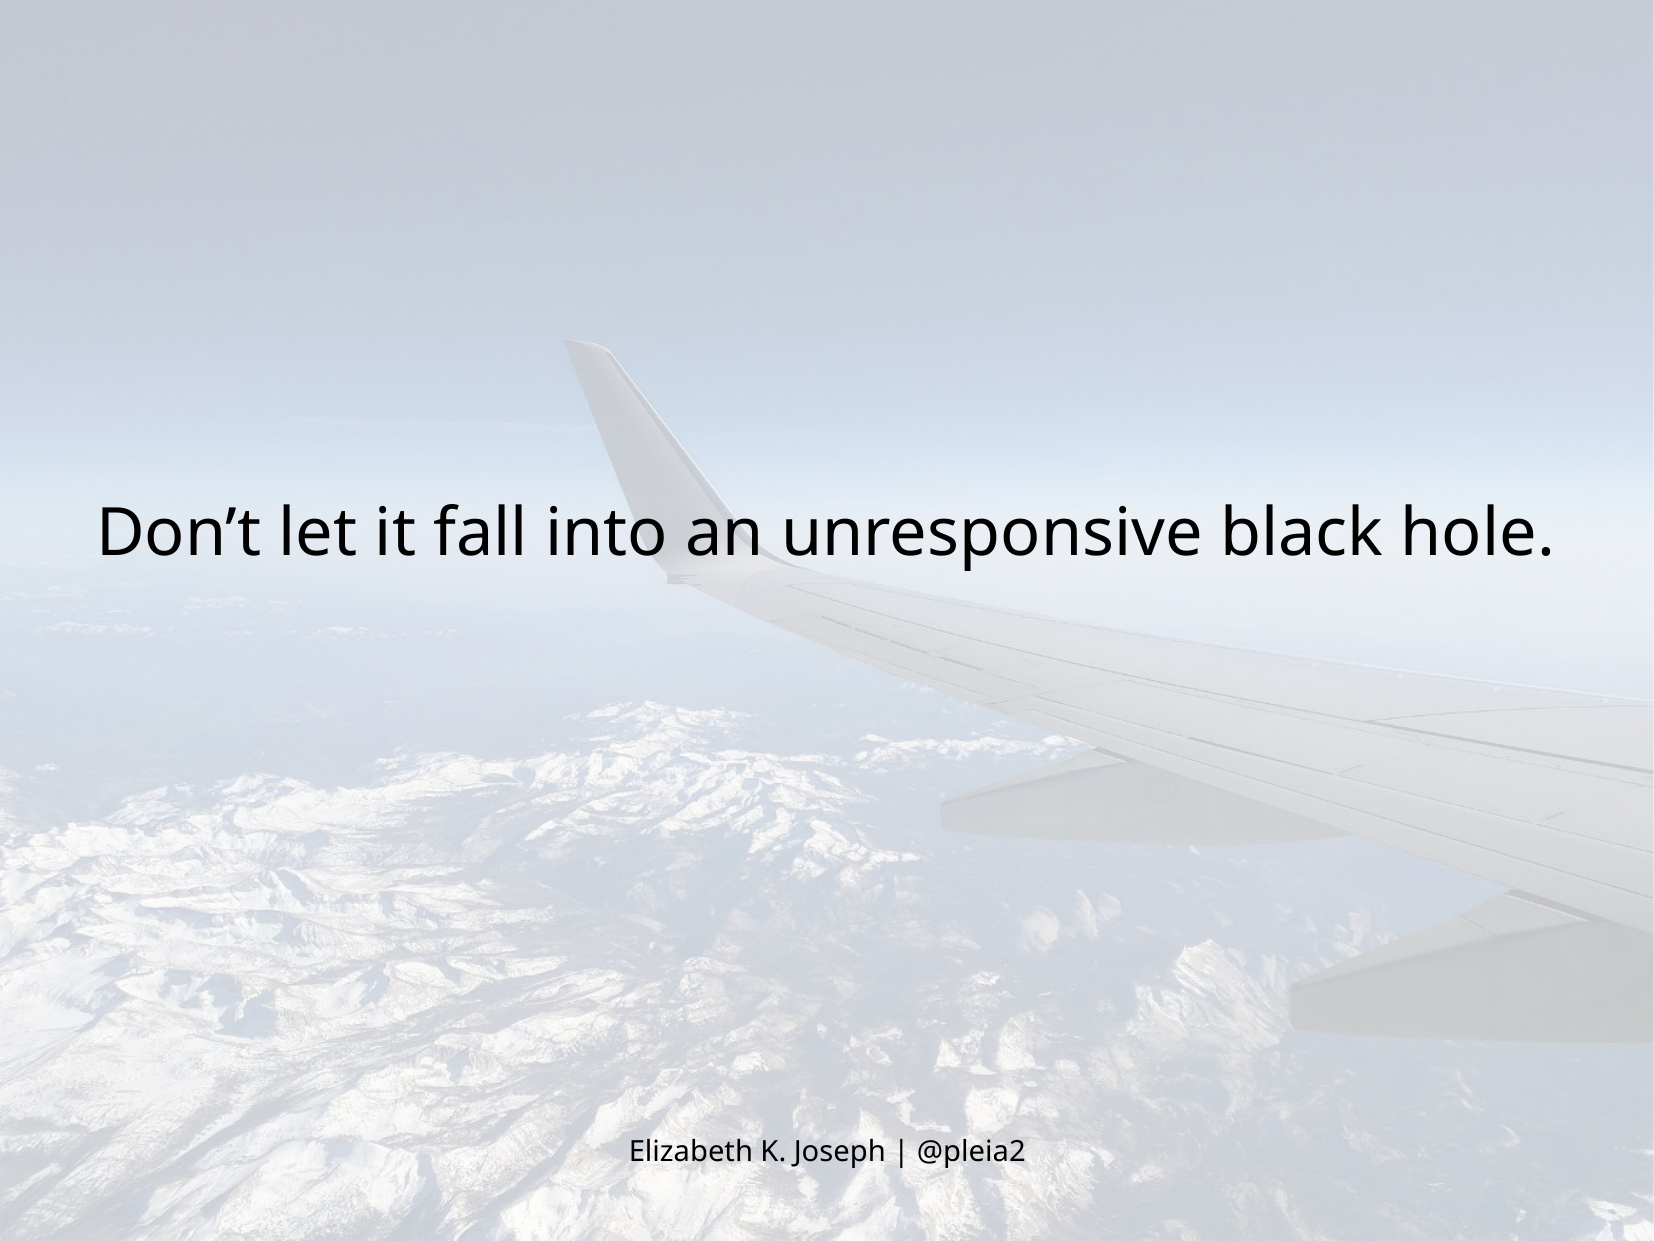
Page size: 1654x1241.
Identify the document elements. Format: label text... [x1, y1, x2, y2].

picture [0, 0, 1654, 1241]
subtitle Don’t let it fall into an unresponsive black hole. [82, 49, 1571, 1010]
